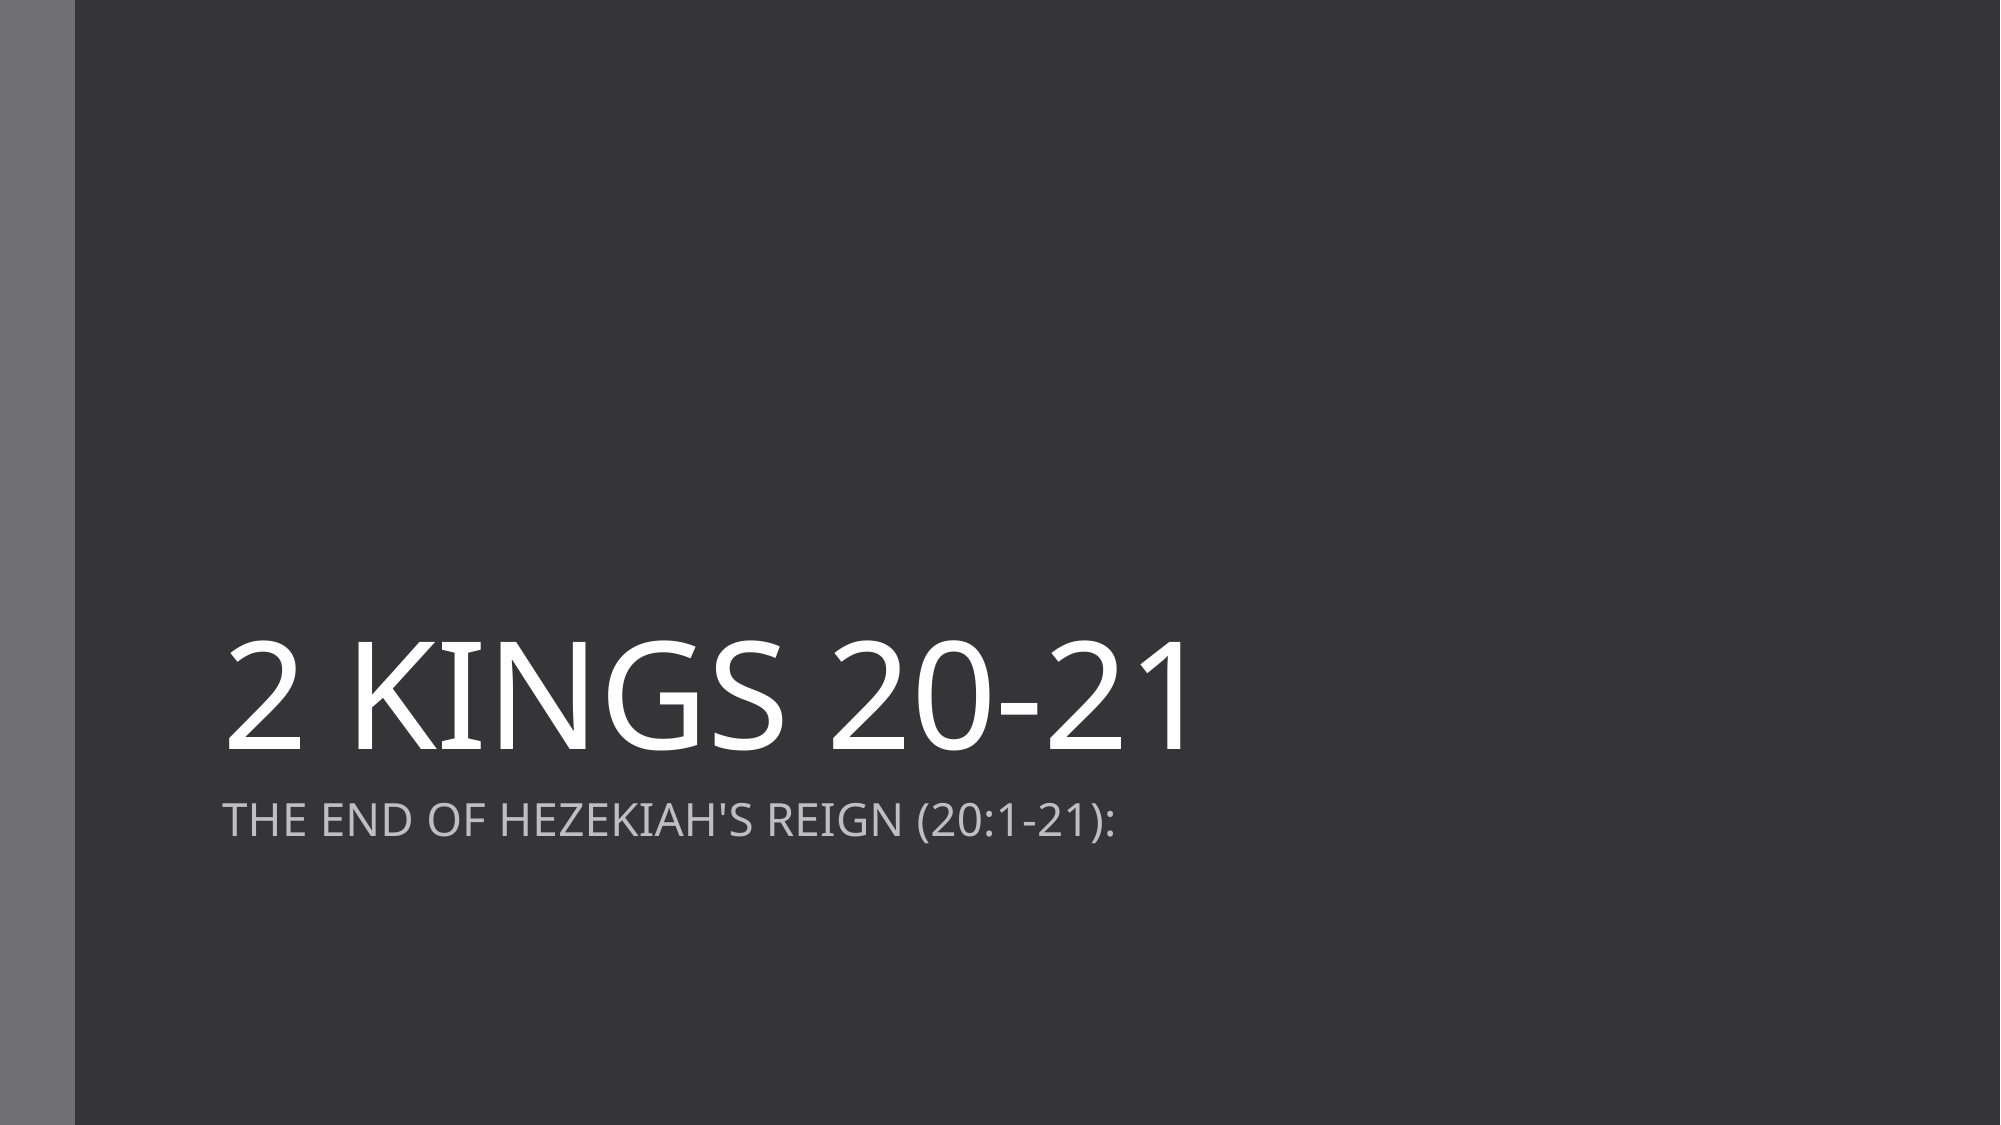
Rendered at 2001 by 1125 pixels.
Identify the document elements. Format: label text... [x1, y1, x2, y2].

title 2 KINGS 20-21 [206, 124, 1752, 787]
subtitle THE END OF HEZEKIAH'S REIGN (20:1-21): [206, 787, 1752, 1066]
